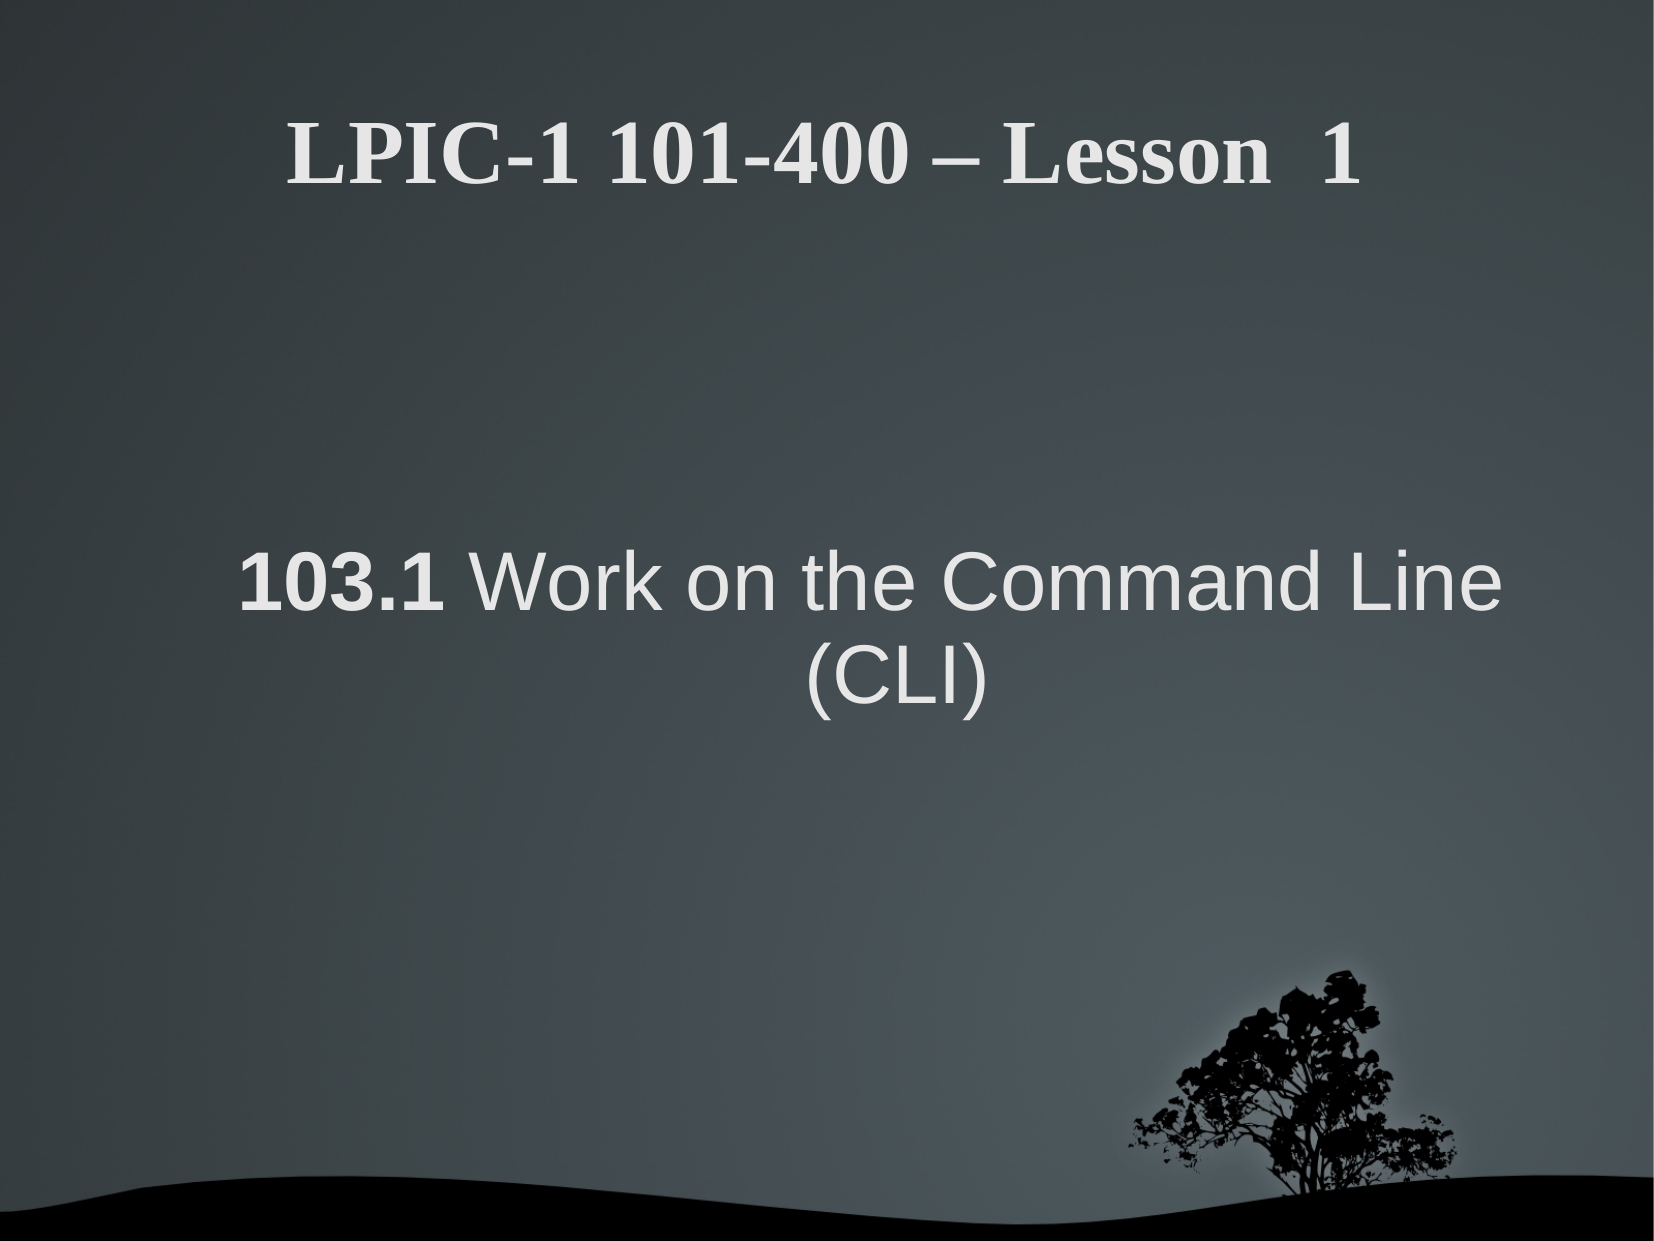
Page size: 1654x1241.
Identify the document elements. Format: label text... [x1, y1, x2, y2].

list 103.1 Work on the Command Line (CLI) [82, 290, 1571, 1109]
title LPIC-1 101-400 – Lesson 1 [82, 49, 1571, 257]
picture [0, 0, 1654, 1241]
